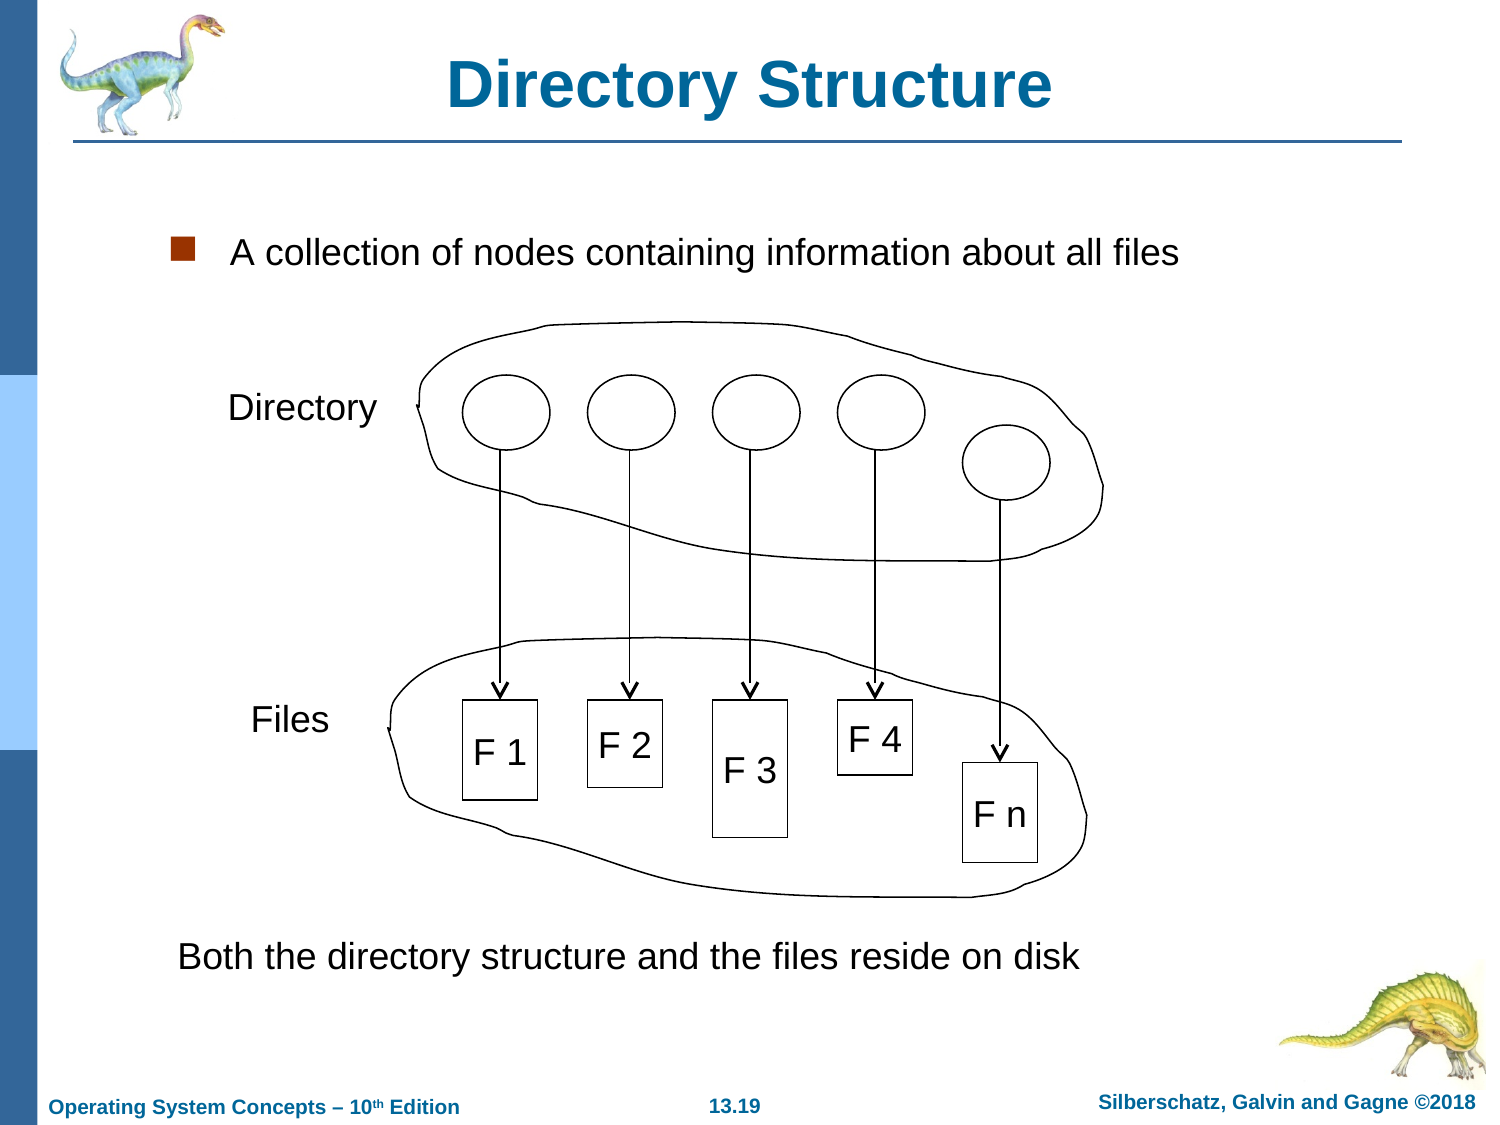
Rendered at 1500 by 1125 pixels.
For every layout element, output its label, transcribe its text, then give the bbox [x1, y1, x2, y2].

text_box F 4 [837, 699, 913, 775]
picture [1415, 1094, 1423, 1099]
text_box [462, 375, 550, 451]
picture [46, 0, 243, 149]
text_box [837, 375, 925, 451]
text_box [587, 375, 676, 451]
text_box F n [962, 762, 1038, 863]
text_box [712, 375, 801, 451]
text_box [962, 425, 1051, 501]
text_box Directory [212, 374, 393, 436]
text_box Both the directory structure and the files reside on disk [162, 924, 1410, 988]
text_box F 3 [712, 699, 788, 838]
picture [1275, 959, 1486, 1090]
list A collection of nodes containing information about all files [158, 225, 1368, 284]
title Directory Structure [75, 34, 1426, 129]
text_box Files [235, 687, 345, 748]
text_box F 2 [587, 699, 663, 788]
text_box F 1 [462, 699, 538, 801]
